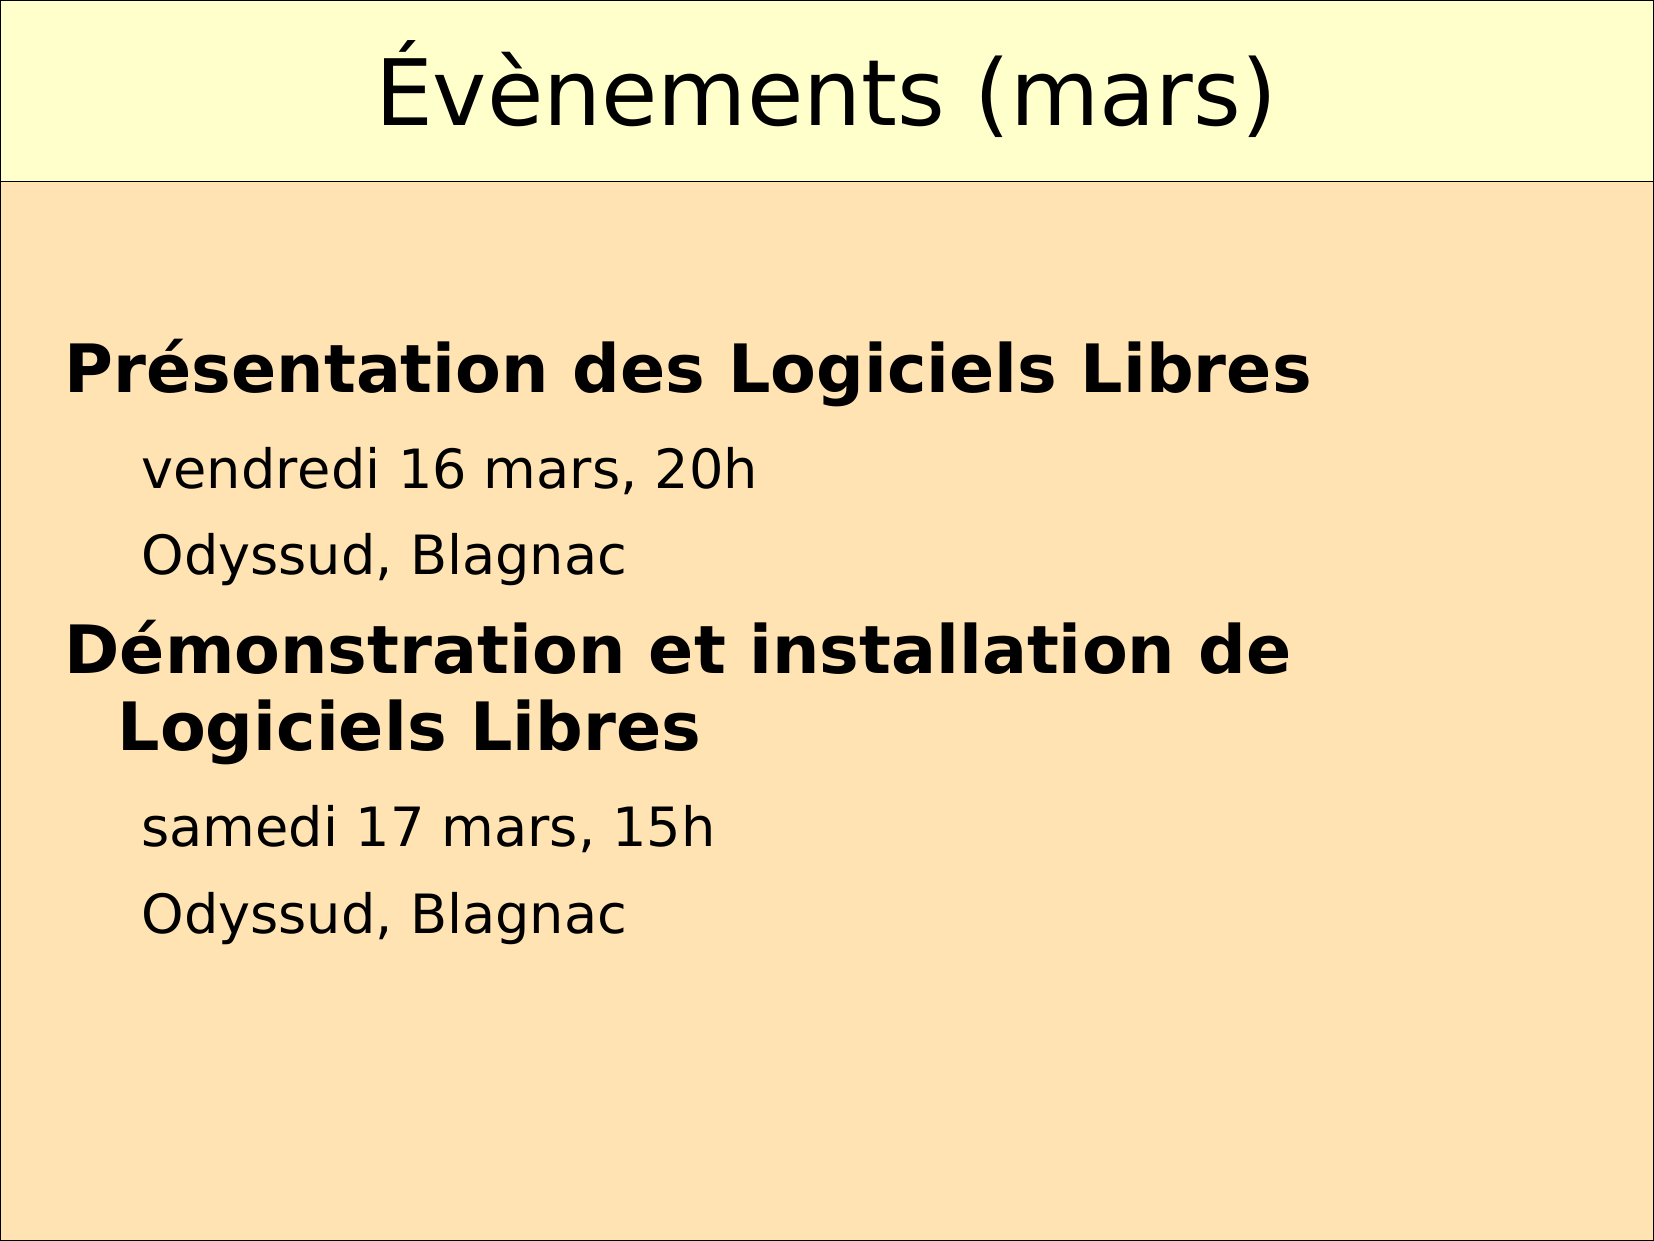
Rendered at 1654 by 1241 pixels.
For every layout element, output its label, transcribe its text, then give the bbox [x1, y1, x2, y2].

list Présentation des Logiciels Libres vendredi 16 mars, 20h Odyssud, Blagnac Démonstration et installation de Logiciels Libres samedi 17 mars, 15h Odyssud, Blagnac [46, 330, 1599, 991]
title Évènements (mars) [0, 33, 1654, 154]
